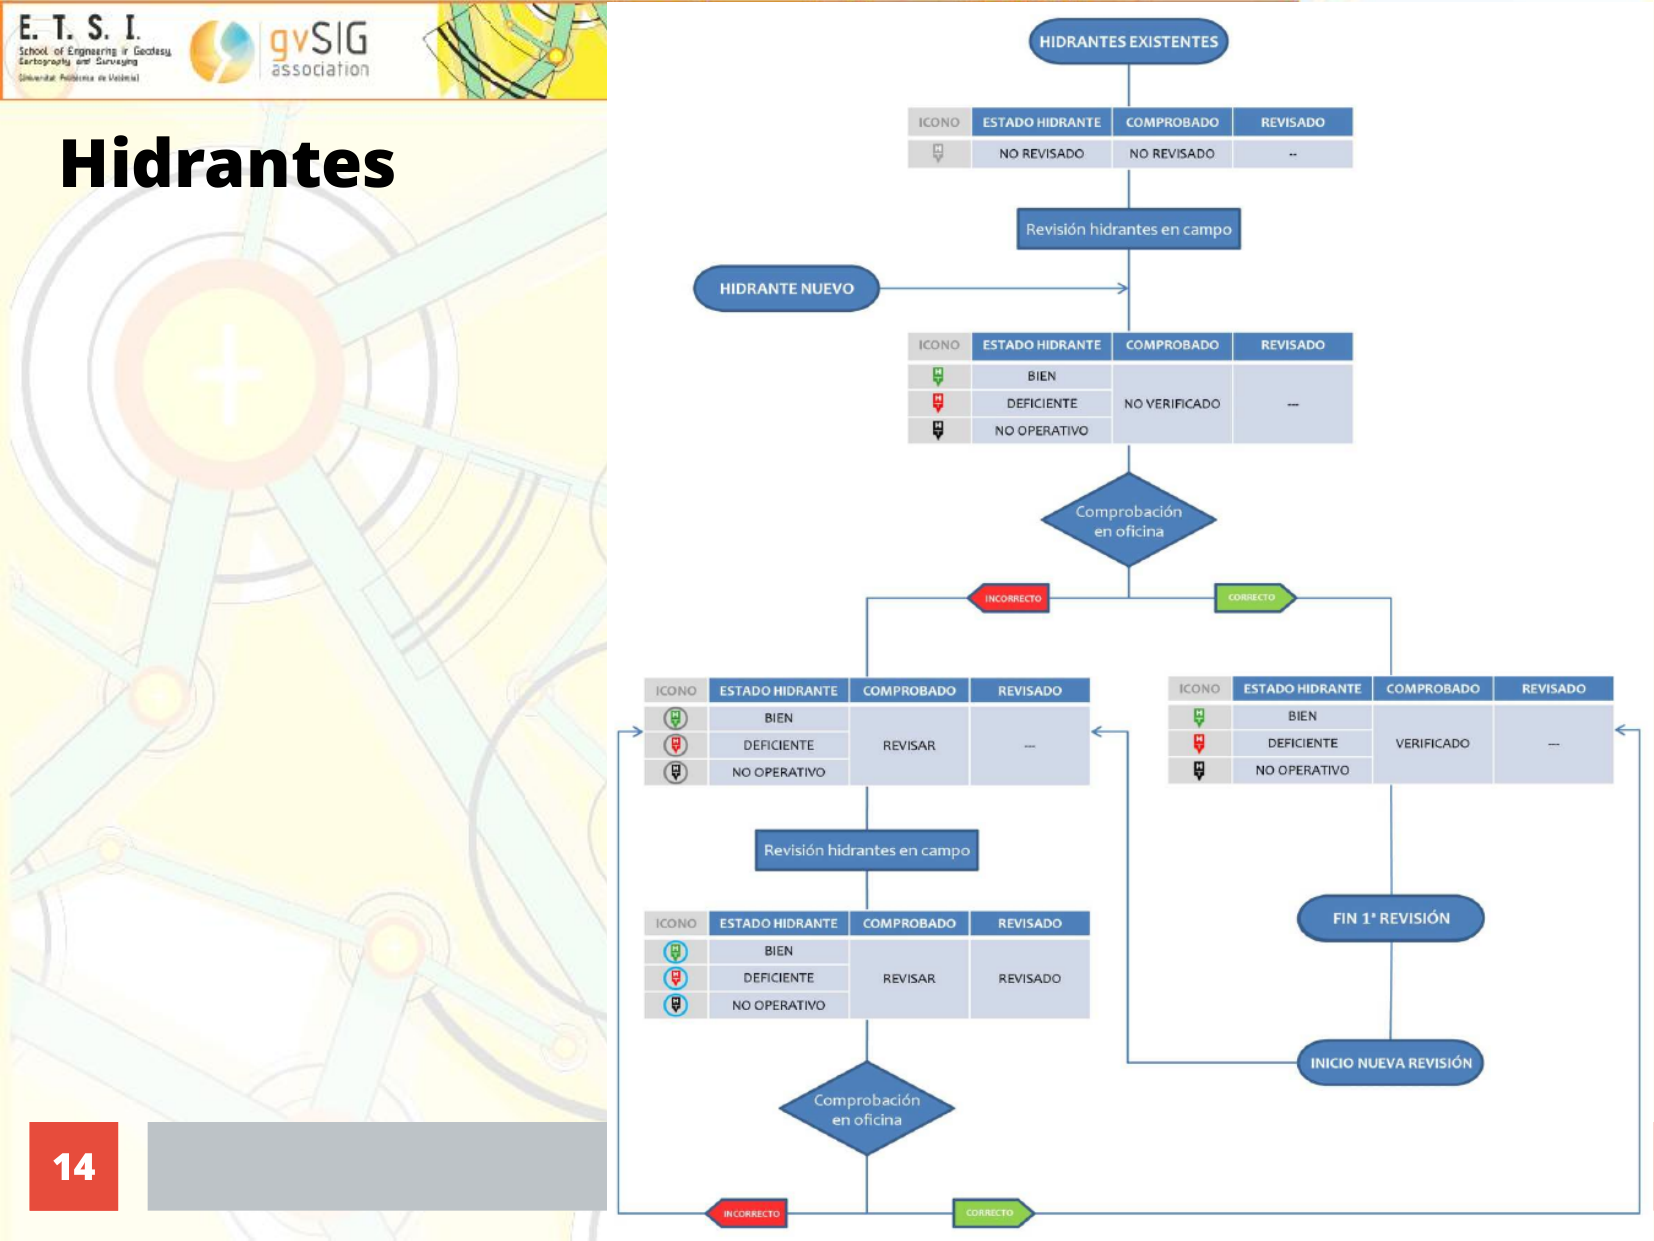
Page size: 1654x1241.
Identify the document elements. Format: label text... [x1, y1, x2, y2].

title Hidrantes [59, 59, 607, 207]
picture [0, 0, 1654, 1241]
